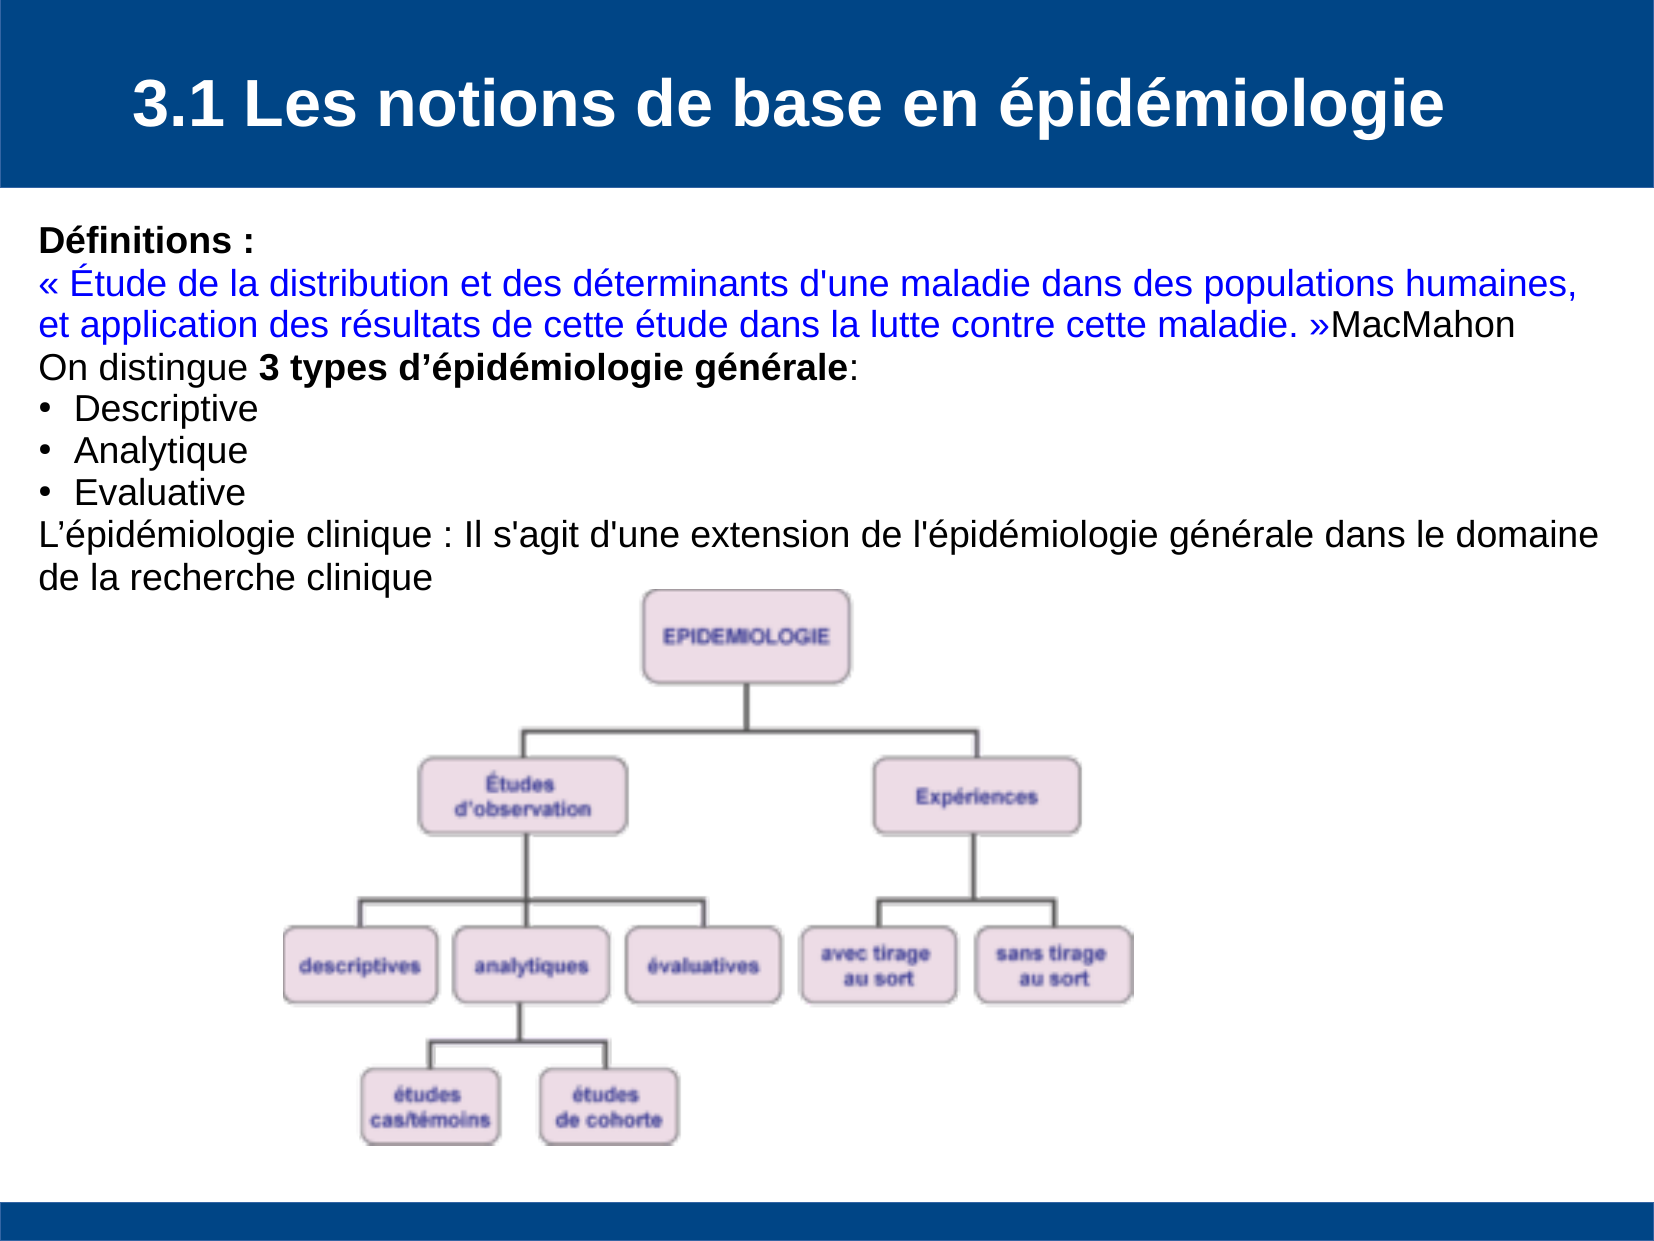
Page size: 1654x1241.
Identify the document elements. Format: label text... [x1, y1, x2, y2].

text_box Définitions : « Étude de la distribution et des déterminants d'une maladie dans des populations humaines, et application des résultats de cette étude dans la lutte contre cette maladie. »MacMahon On distingue 3 types d’épidémiologie générale: Descriptive Analytique Evaluative L’épidémiologie clinique : Il s'agit d'une extension de l'épidémiologie générale dans le domaine de la recherche clinique [23, 212, 1630, 648]
picture [283, 589, 1134, 1146]
text_box 3.1 Les notions de base en épidémiologie [118, 59, 1560, 166]
